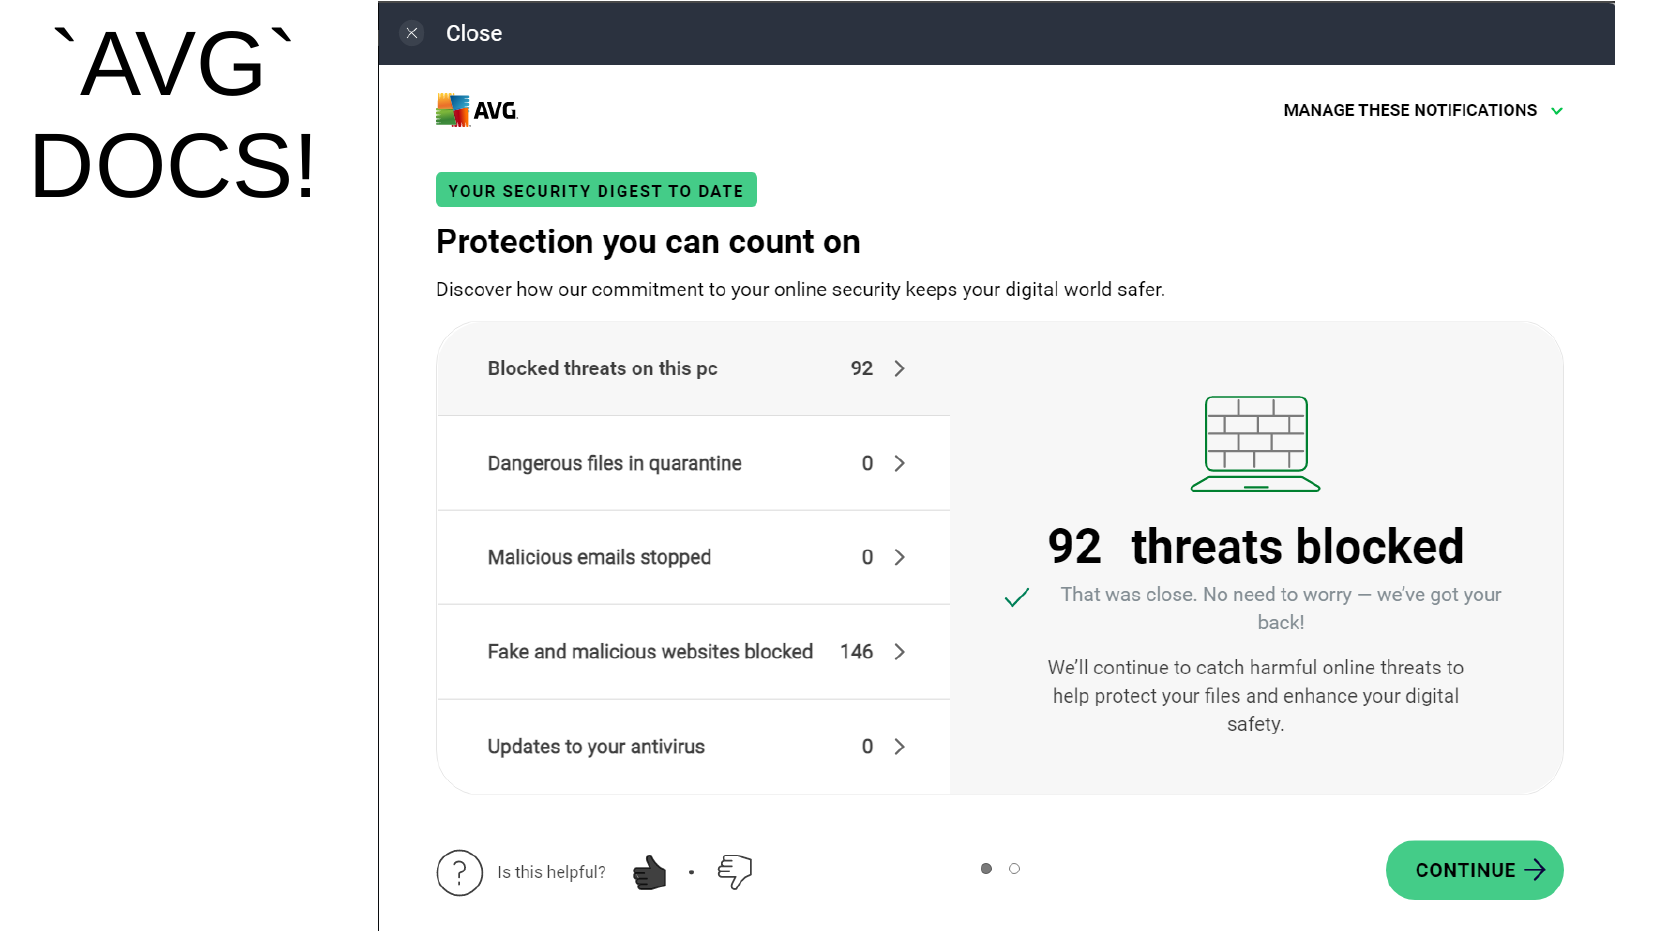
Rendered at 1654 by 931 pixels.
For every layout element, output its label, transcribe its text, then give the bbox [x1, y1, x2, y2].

picture [378, 1, 1615, 931]
title `AVG` DOCS! [11, 12, 337, 218]
